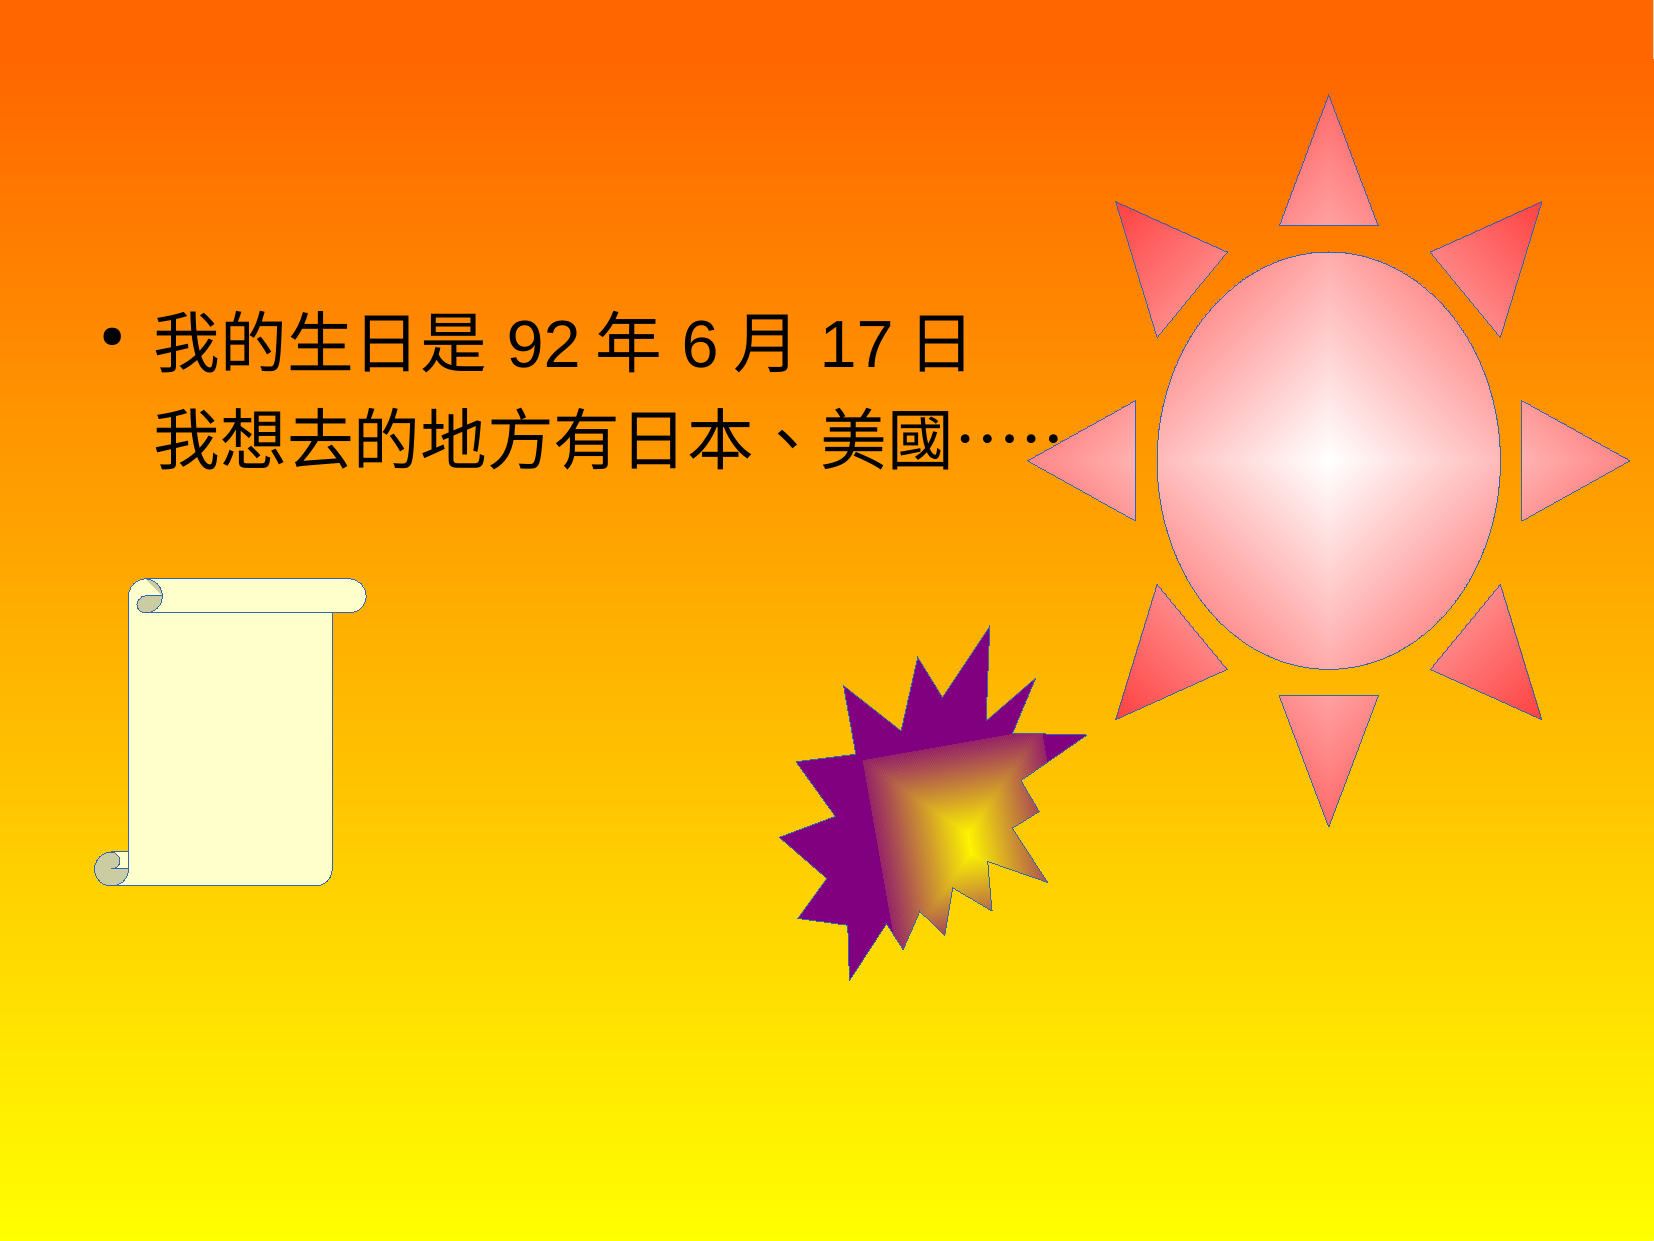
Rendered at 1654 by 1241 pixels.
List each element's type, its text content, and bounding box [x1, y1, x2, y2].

text_box [1430, 584, 1542, 720]
text_box [94, 578, 367, 886]
text_box [779, 625, 1087, 981]
text_box [1279, 695, 1379, 827]
text_box [1430, 201, 1542, 338]
text_box [1279, 94, 1379, 226]
list 我的生日是92年6月17日 我想去的地方有日本、美國…… [82, 290, 1571, 1010]
text_box [1521, 400, 1630, 521]
text_box [1115, 584, 1228, 720]
title [66, 74, 1555, 319]
text_box [1115, 201, 1228, 338]
text_box [1027, 400, 1136, 521]
text_box [1157, 251, 1501, 670]
